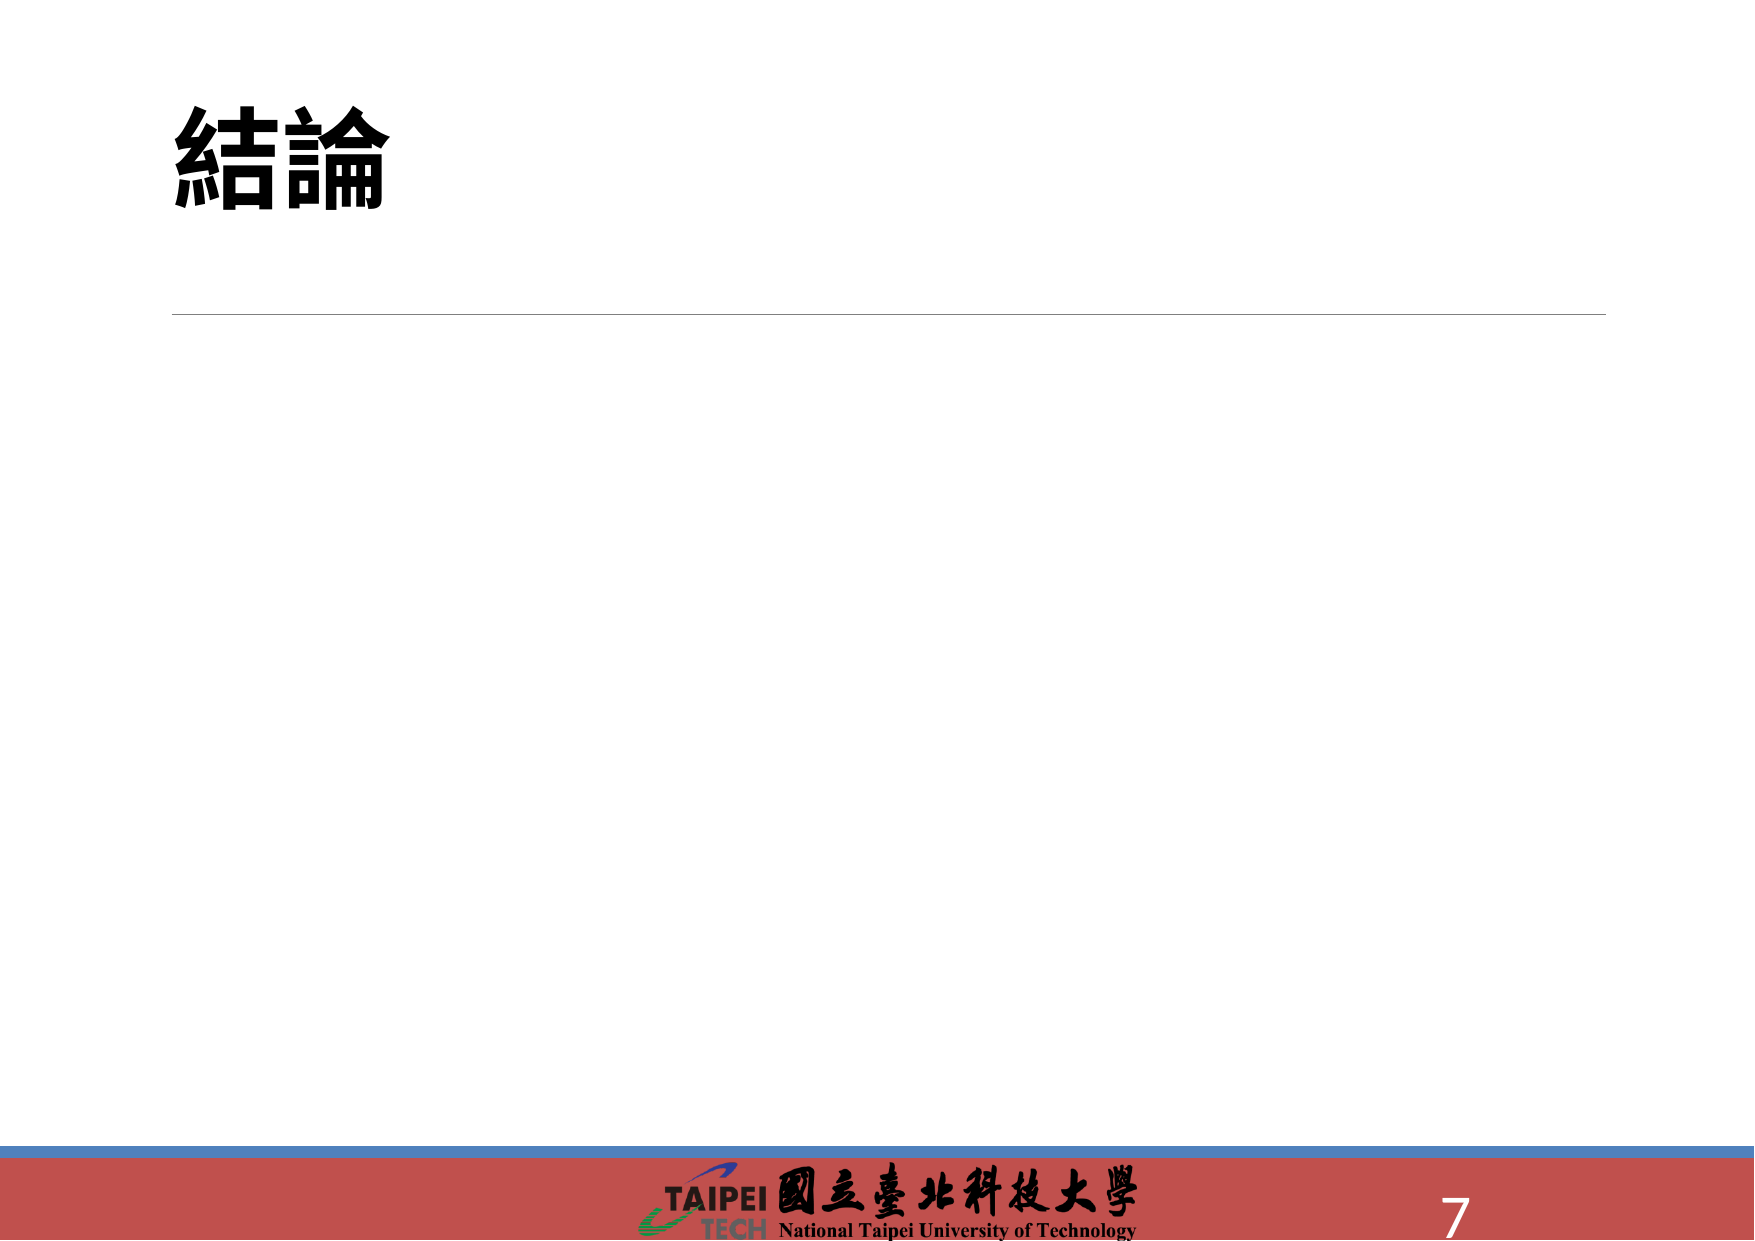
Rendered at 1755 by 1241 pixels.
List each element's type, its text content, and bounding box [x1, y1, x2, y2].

text_box 7 [1424, 1168, 1614, 1235]
title 結論 [157, 51, 1606, 231]
